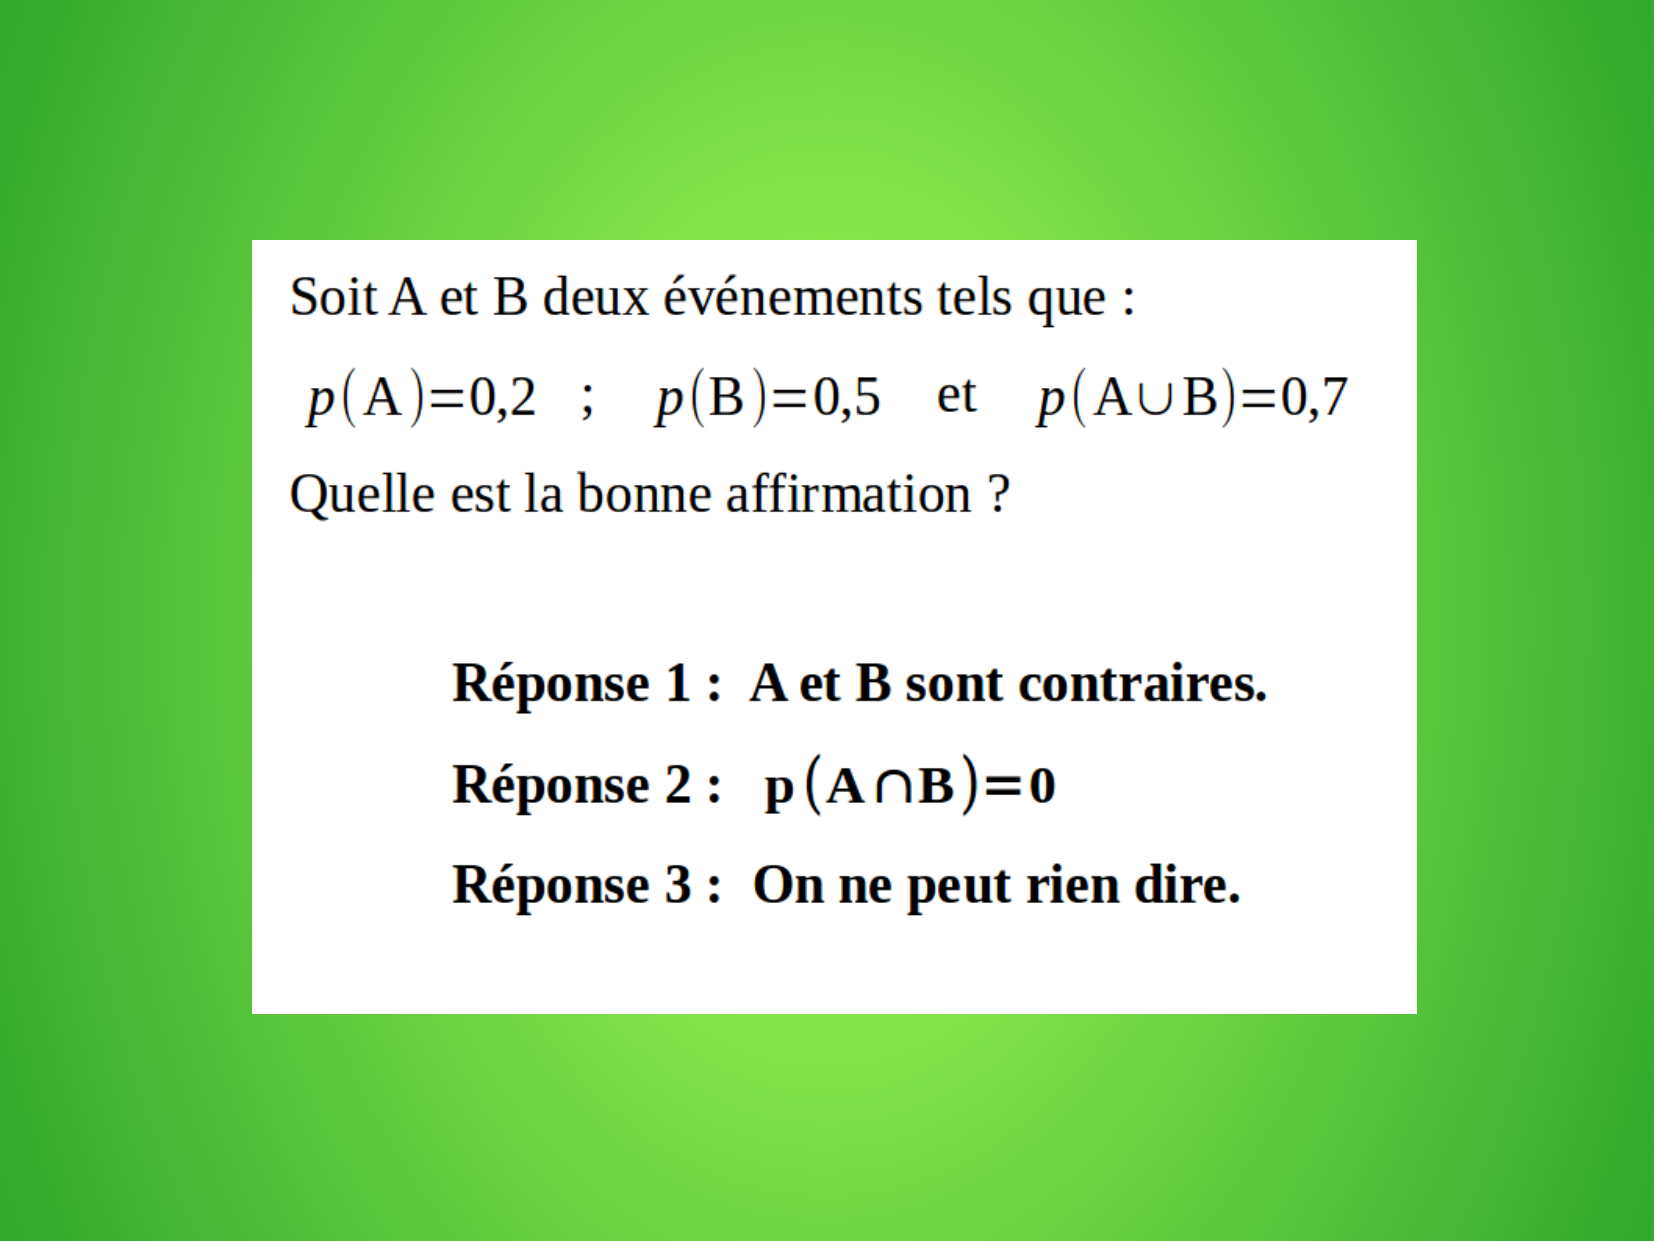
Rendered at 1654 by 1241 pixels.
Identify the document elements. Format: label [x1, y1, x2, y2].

picture [252, 240, 1417, 1015]
